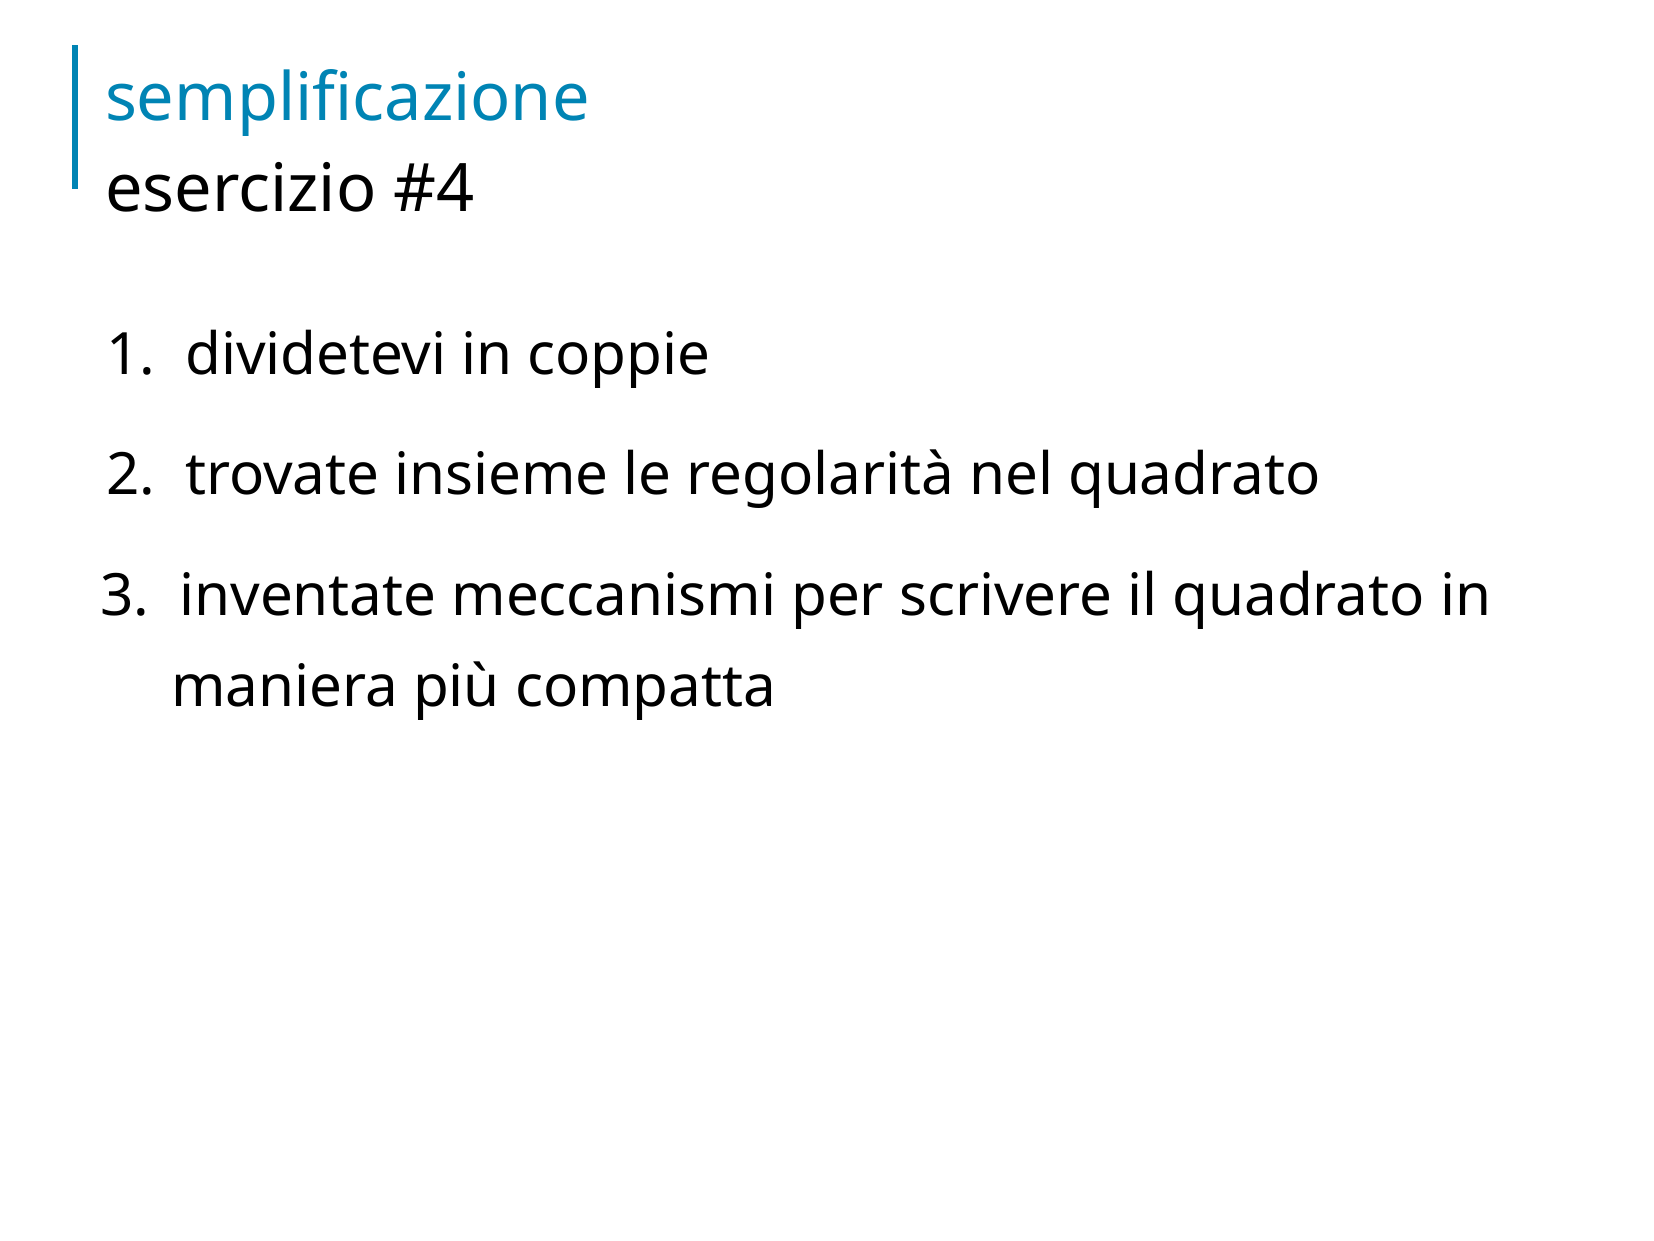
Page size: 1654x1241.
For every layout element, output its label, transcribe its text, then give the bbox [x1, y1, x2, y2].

list dividetevi in coppie trovate insieme le regolarità nel quadrato inventate meccanismi per scrivere il quadrato in maniera più compatta [82, 300, 1571, 1126]
title semplificazione esercizio #4 [105, 49, 1571, 200]
